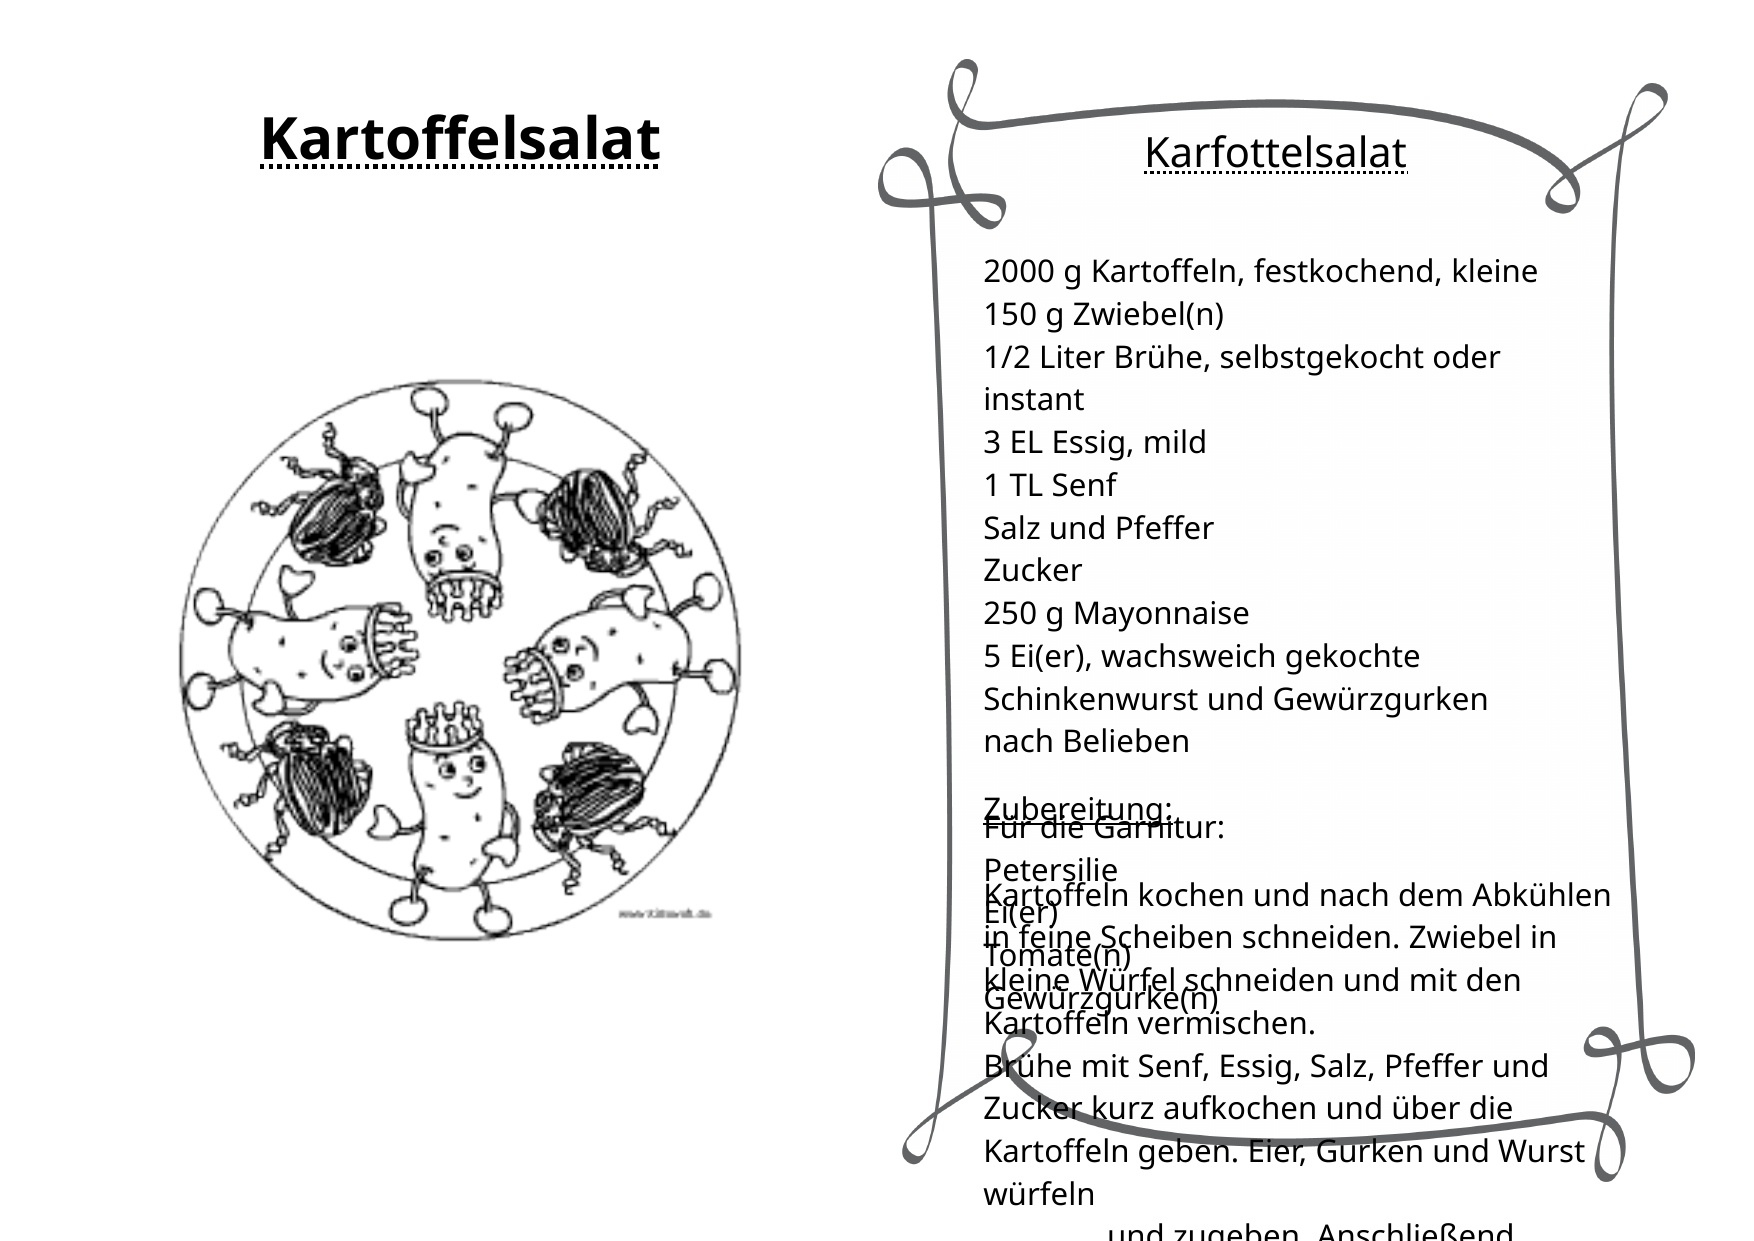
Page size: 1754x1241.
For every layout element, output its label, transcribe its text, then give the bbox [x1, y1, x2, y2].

text_box Kartoffelsalat [59, 79, 863, 196]
picture [177, 377, 745, 945]
text_box Karfottelsalat [980, 70, 1571, 232]
picture [878, 59, 1695, 1182]
text_box Zubereitung: Kartoffeln kochen und nach dem Abkühlen in feine Scheiben schneiden. Zwiebel in kleine Würfel schneiden und mit den Kartoffeln vermischen. Brühe mit Senf, Essig, Salz, Pfeffer und Zucker kurz aufkochen und über die Kartoffeln geben. Eier, Gurken und Wurst würfeln und zugeben. Anschließend Mayonnaise unterheben und mit Eiern, Tomaten, Gewürzgurken und Petersilie garnieren. [968, 779, 1641, 1107]
text_box 2000 g Kartoffeln, festkochend, kleine 150 g Zwiebel(n) 1/2 Liter Brühe, selbstgekocht oder instant 3 EL Essig, mild 1 TL Senf Salz und Pfeffer Zucker 250 g Mayonnaise 5 Ei(er), wachsweich gekochte Schinkenwurst und Gewürzgurken nach Belieben Für die Garnitur: Petersilie Ei(er) Tomate(n) Gewürzgurke(n) [968, 241, 1571, 757]
